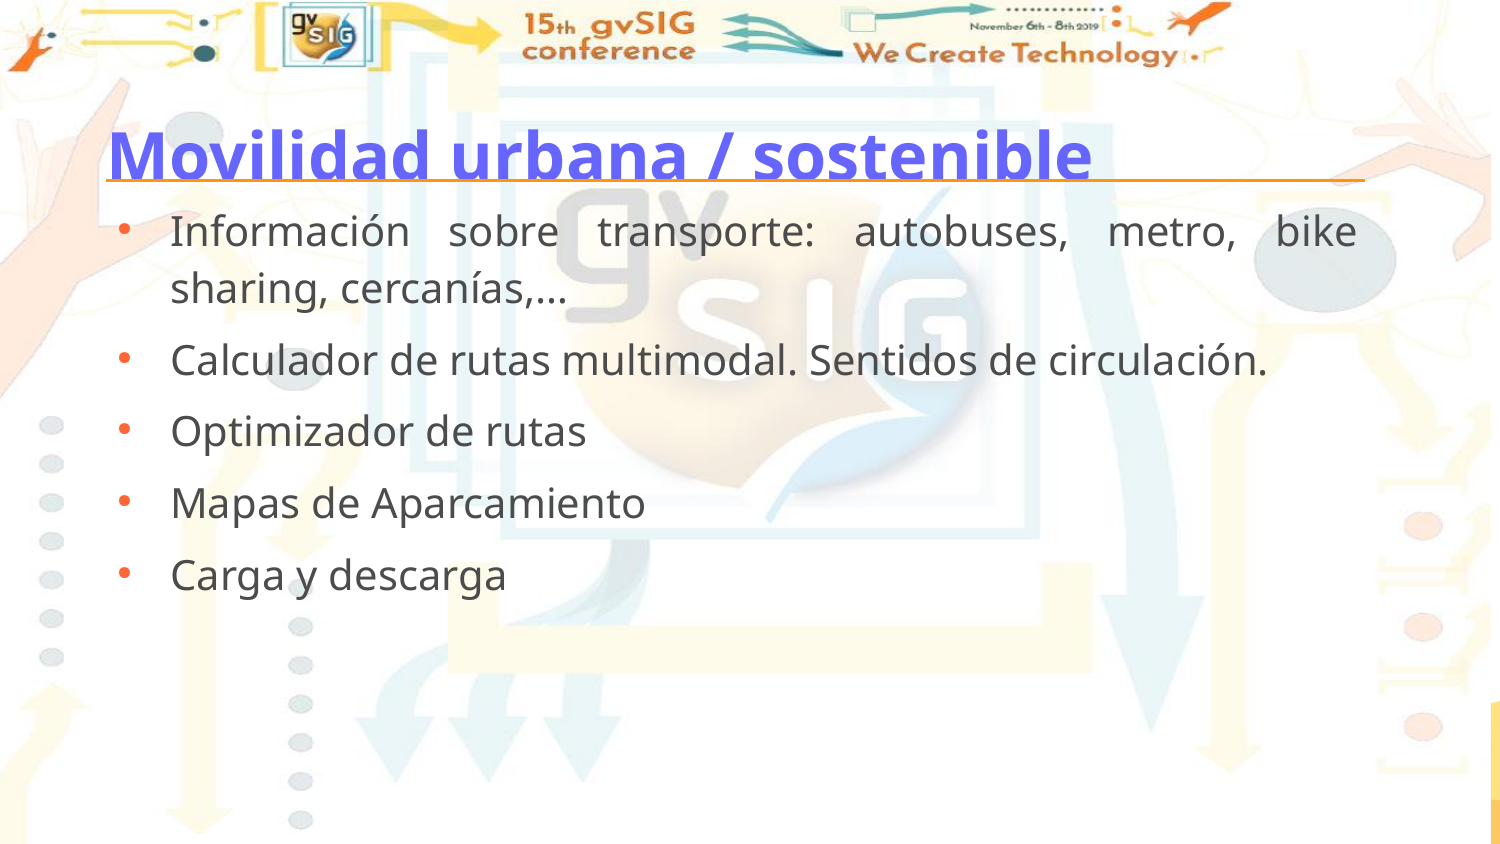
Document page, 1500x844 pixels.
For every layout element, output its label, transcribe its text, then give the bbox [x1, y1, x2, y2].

list Información sobre transporte: autobuses, metro, bike sharing, cercanías,… Calculador de rutas multimodal. Sentidos de circulación. Optimizador de rutas Mapas de Aparcamiento Carga y descarga [99, 129, 1359, 770]
title Movilidad urbana / sostenible [106, 115, 1457, 193]
picture [0, 0, 1500, 844]
